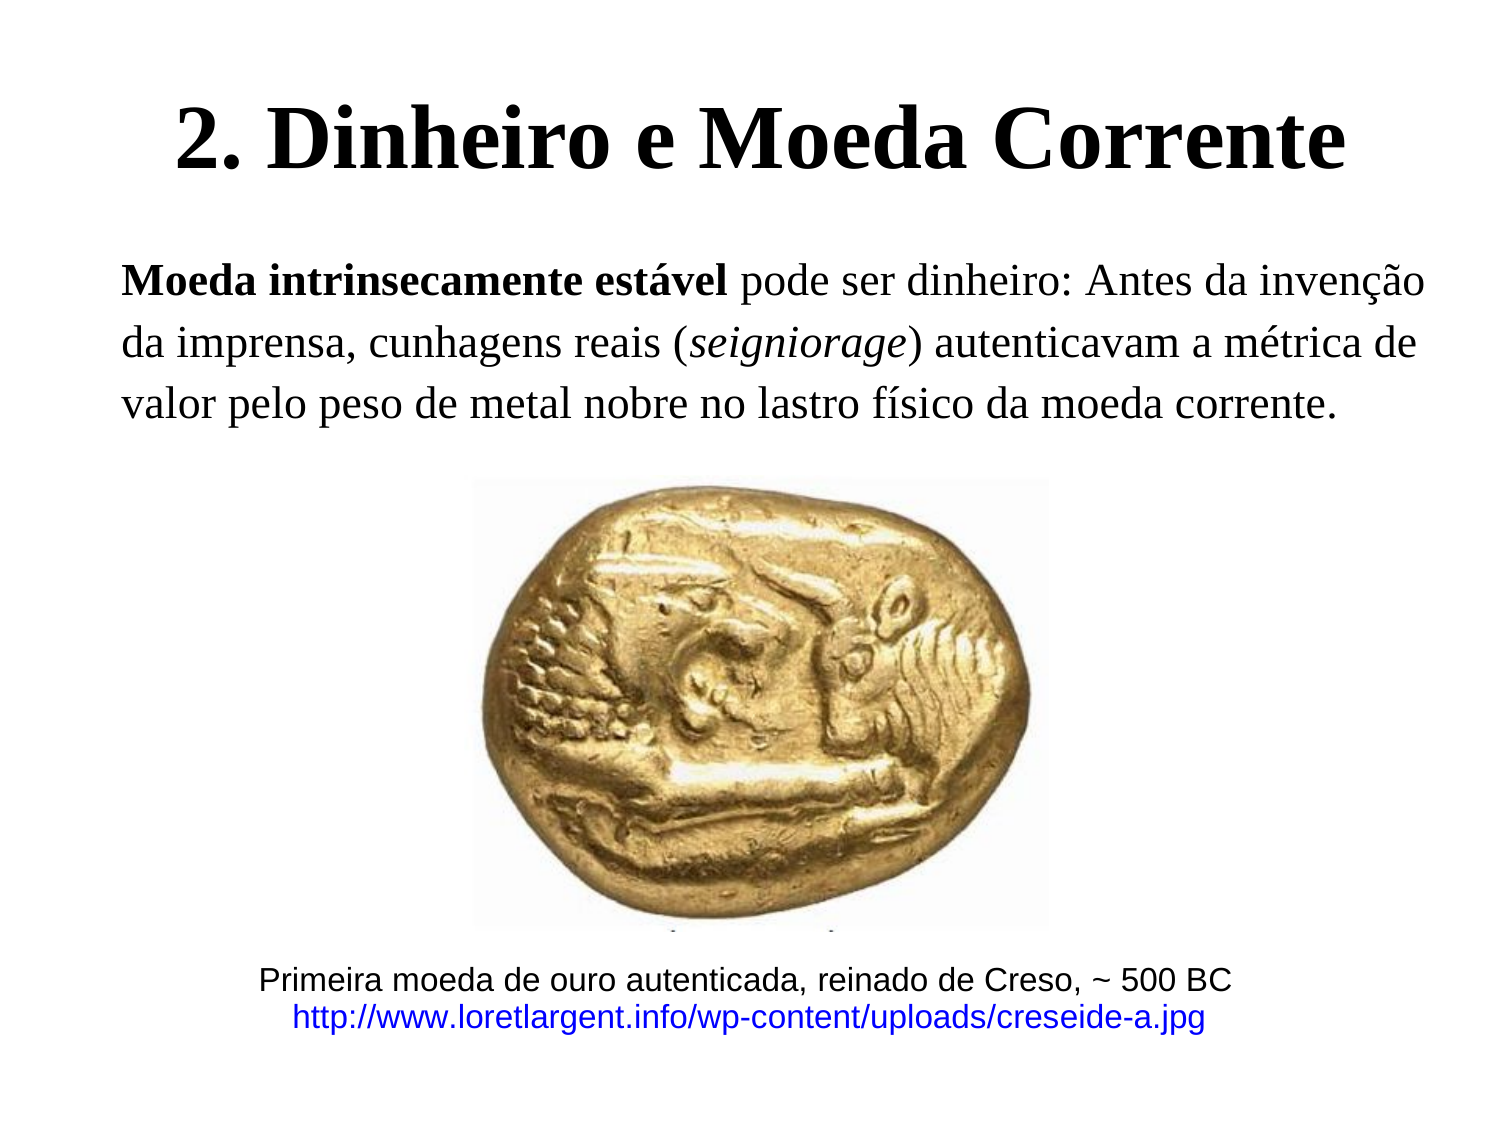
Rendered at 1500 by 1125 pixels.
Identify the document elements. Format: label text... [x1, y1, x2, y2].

text_box Primeira moeda de ouro autenticada, reinado de Creso, ~ 500 BC http://www.loretlargent.info/wp-content/uploads/creseide-a.jpg [11, 961, 1489, 1037]
title 2. Dinheiro e Moeda Corrente [97, 63, 1426, 214]
picture [464, 475, 1049, 932]
text_box Moeda intrinsecamente estável pode ser dinheiro: Antes da invenção da imprensa, cunhagens reais (seigniorage) autenticavam a métrica de valor pelo peso de metal nobre no lastro físico da moeda corrente. [56, 244, 1442, 508]
